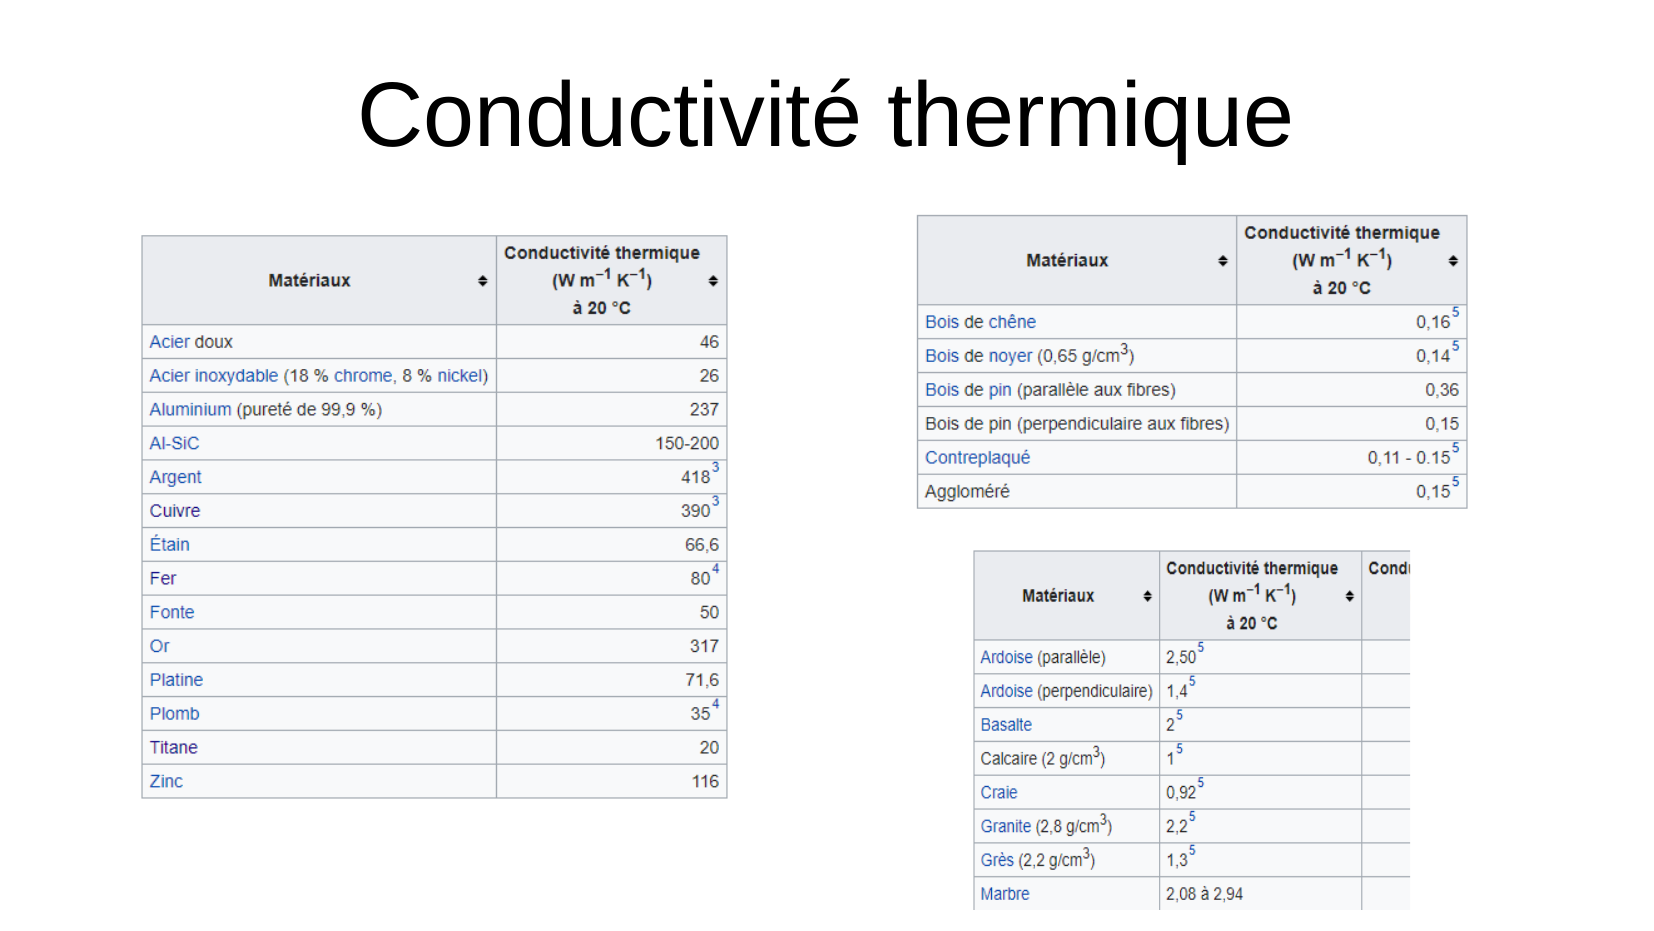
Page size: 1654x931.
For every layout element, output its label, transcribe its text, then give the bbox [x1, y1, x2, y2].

picture [897, 200, 1494, 524]
picture [968, 543, 1411, 910]
title Conductivité thermique [82, 37, 1571, 193]
picture [129, 224, 754, 815]
